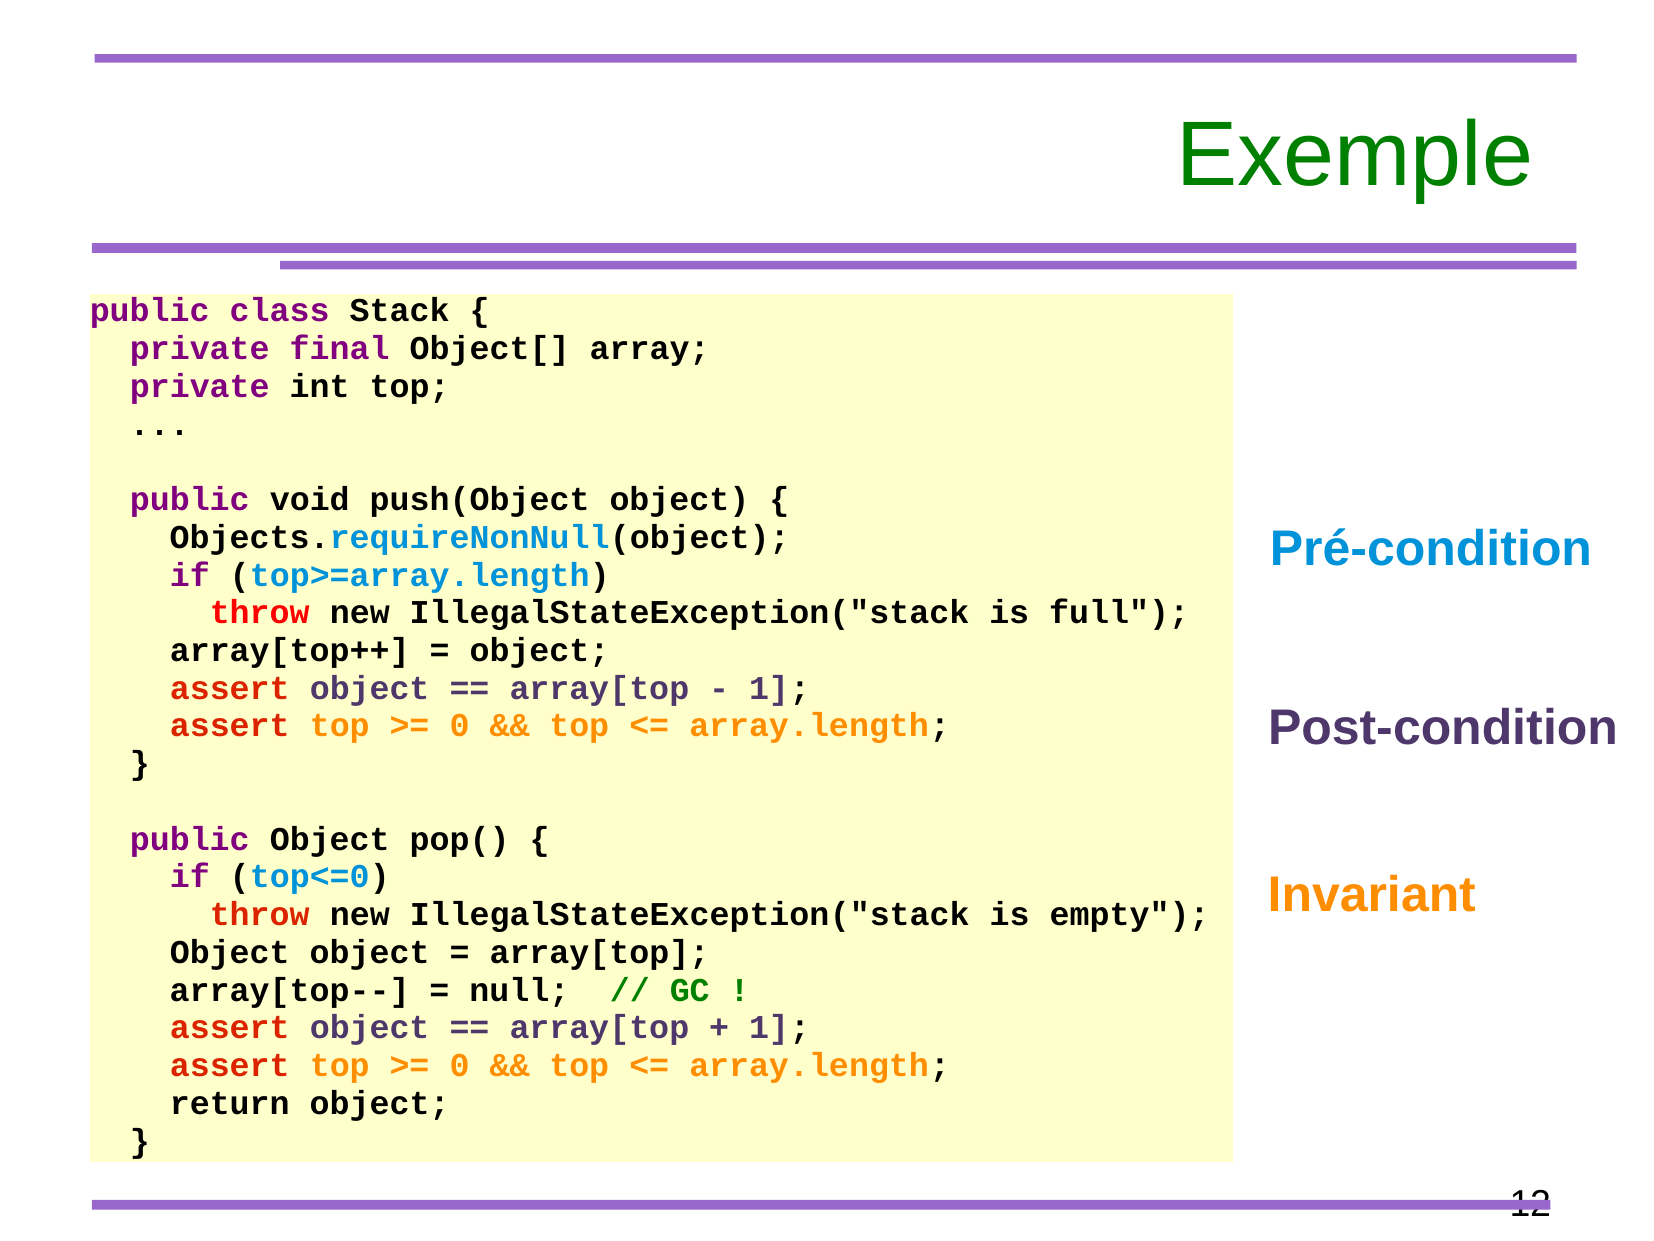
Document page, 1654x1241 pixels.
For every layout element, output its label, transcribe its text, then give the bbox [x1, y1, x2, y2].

text_box Post-condition [1268, 699, 1619, 757]
title Exemple [121, 49, 1534, 257]
text_box Invariant [1267, 865, 1477, 923]
text_box Pré-condition [1270, 520, 1593, 578]
text_box public class Stack { private final Object[] array; private int top; ... public void push(Object object) { Objects.requireNonNull(object); if (top>=array.length) throw new IllegalStateException("stack is full"); array[top++] = object; assert object == array[top - 1]; assert top >= 0 && top <= array.length; } public Object pop() { if (top<=0) throw new IllegalStateException("stack is empty"); Object object = array[top]; array[top--] = null; // GC ! assert object == array[top + 1]; assert top >= 0 && top <= array.length; return object; } [89, 294, 1234, 1163]
